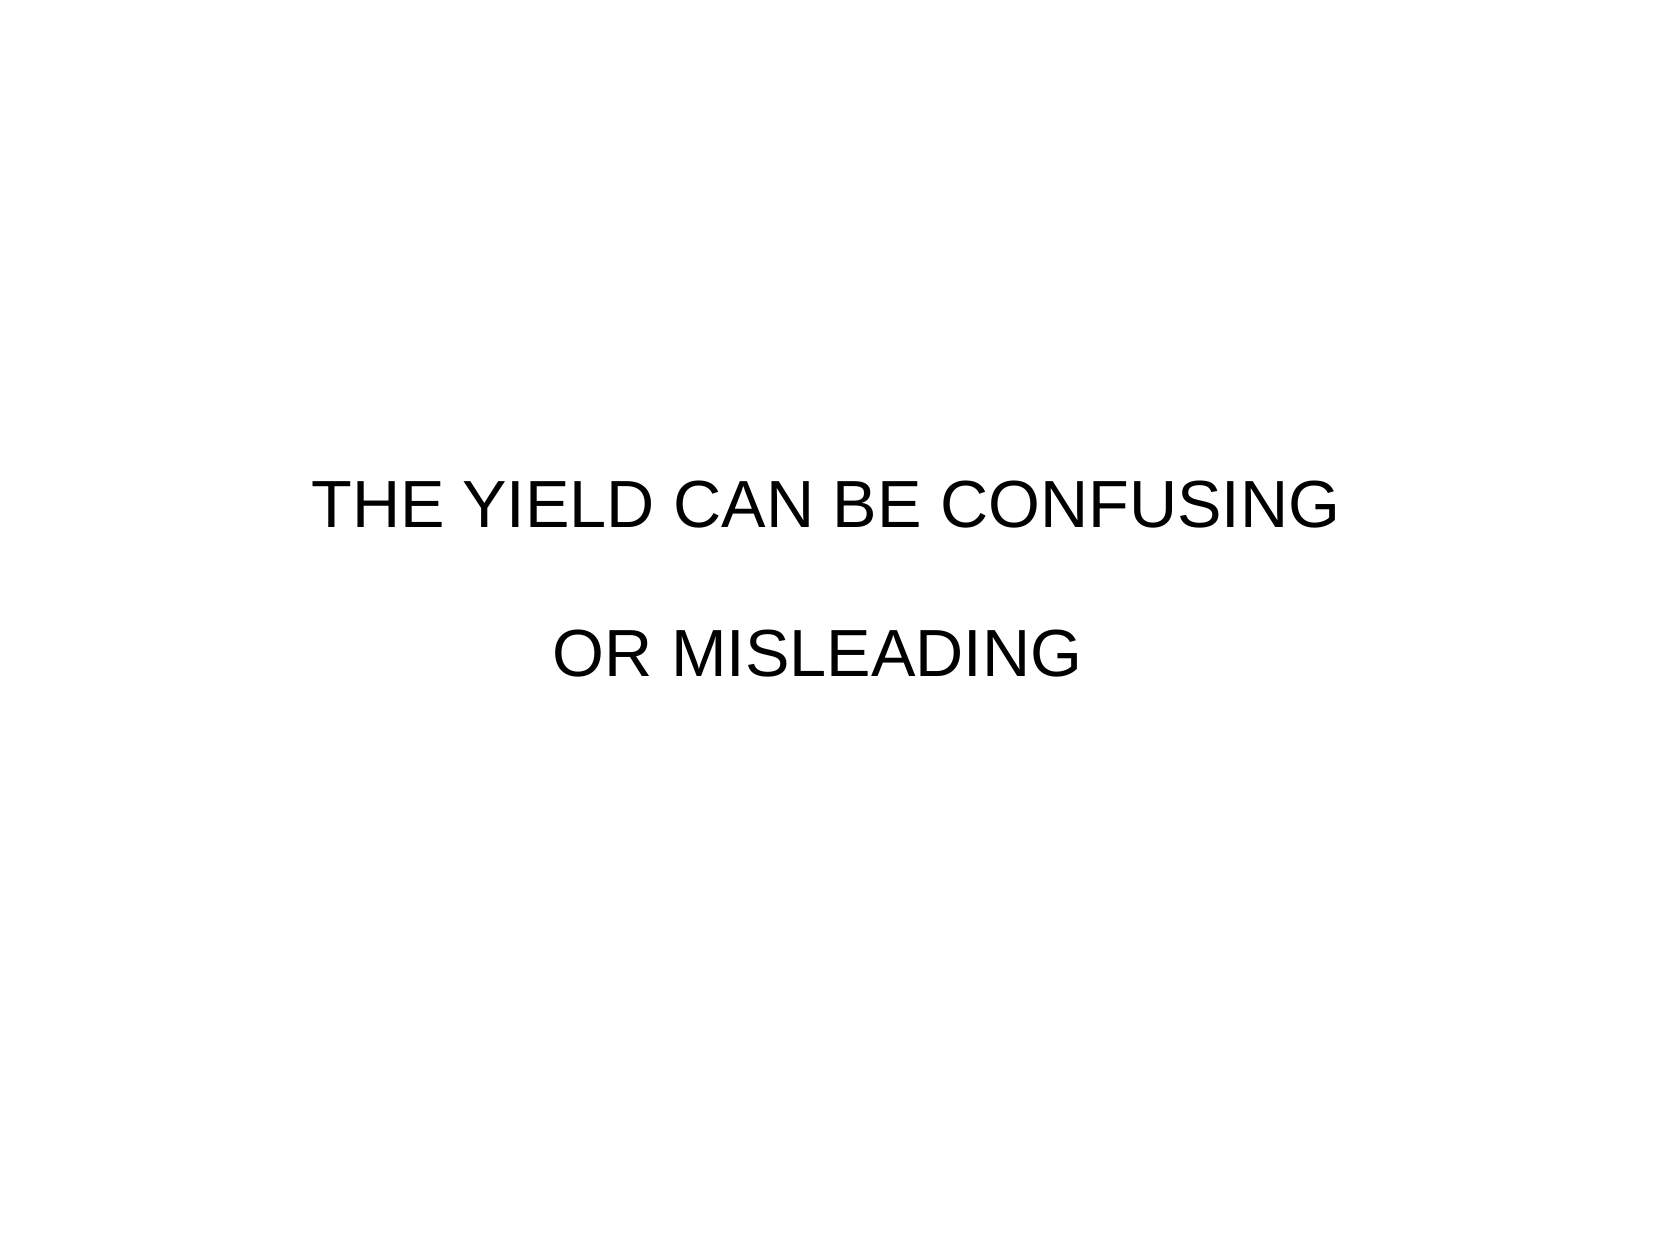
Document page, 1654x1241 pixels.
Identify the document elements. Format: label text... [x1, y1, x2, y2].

subtitle THE YIELD CAN BE CONFUSING OR MISLEADING [82, 49, 1571, 1109]
